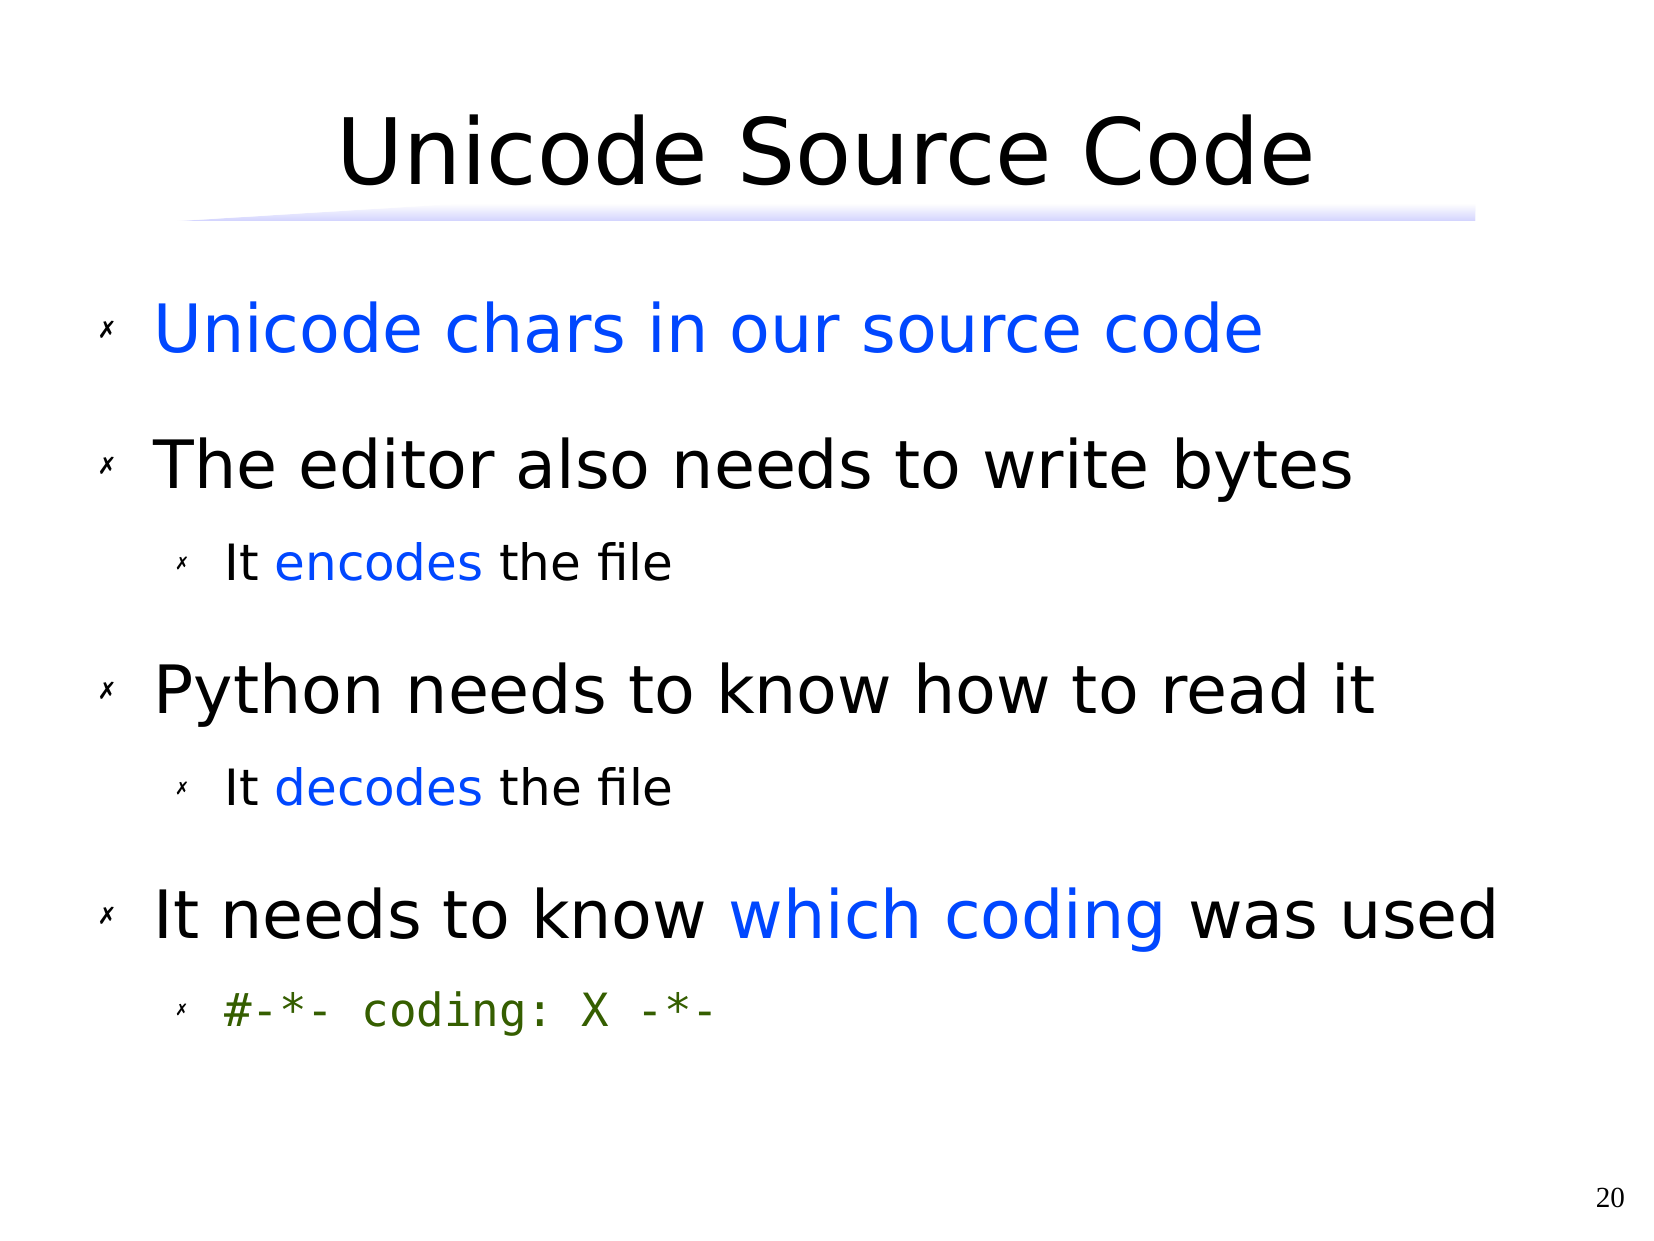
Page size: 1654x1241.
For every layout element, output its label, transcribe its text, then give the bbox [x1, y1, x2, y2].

title Unicode Source Code [82, 49, 1571, 257]
list Unicode chars in our source code The editor also needs to write bytes It encodes the file Python needs to know how to read it It decodes the file It needs to know which coding was used #-*- coding: X -*- [82, 290, 1571, 1109]
